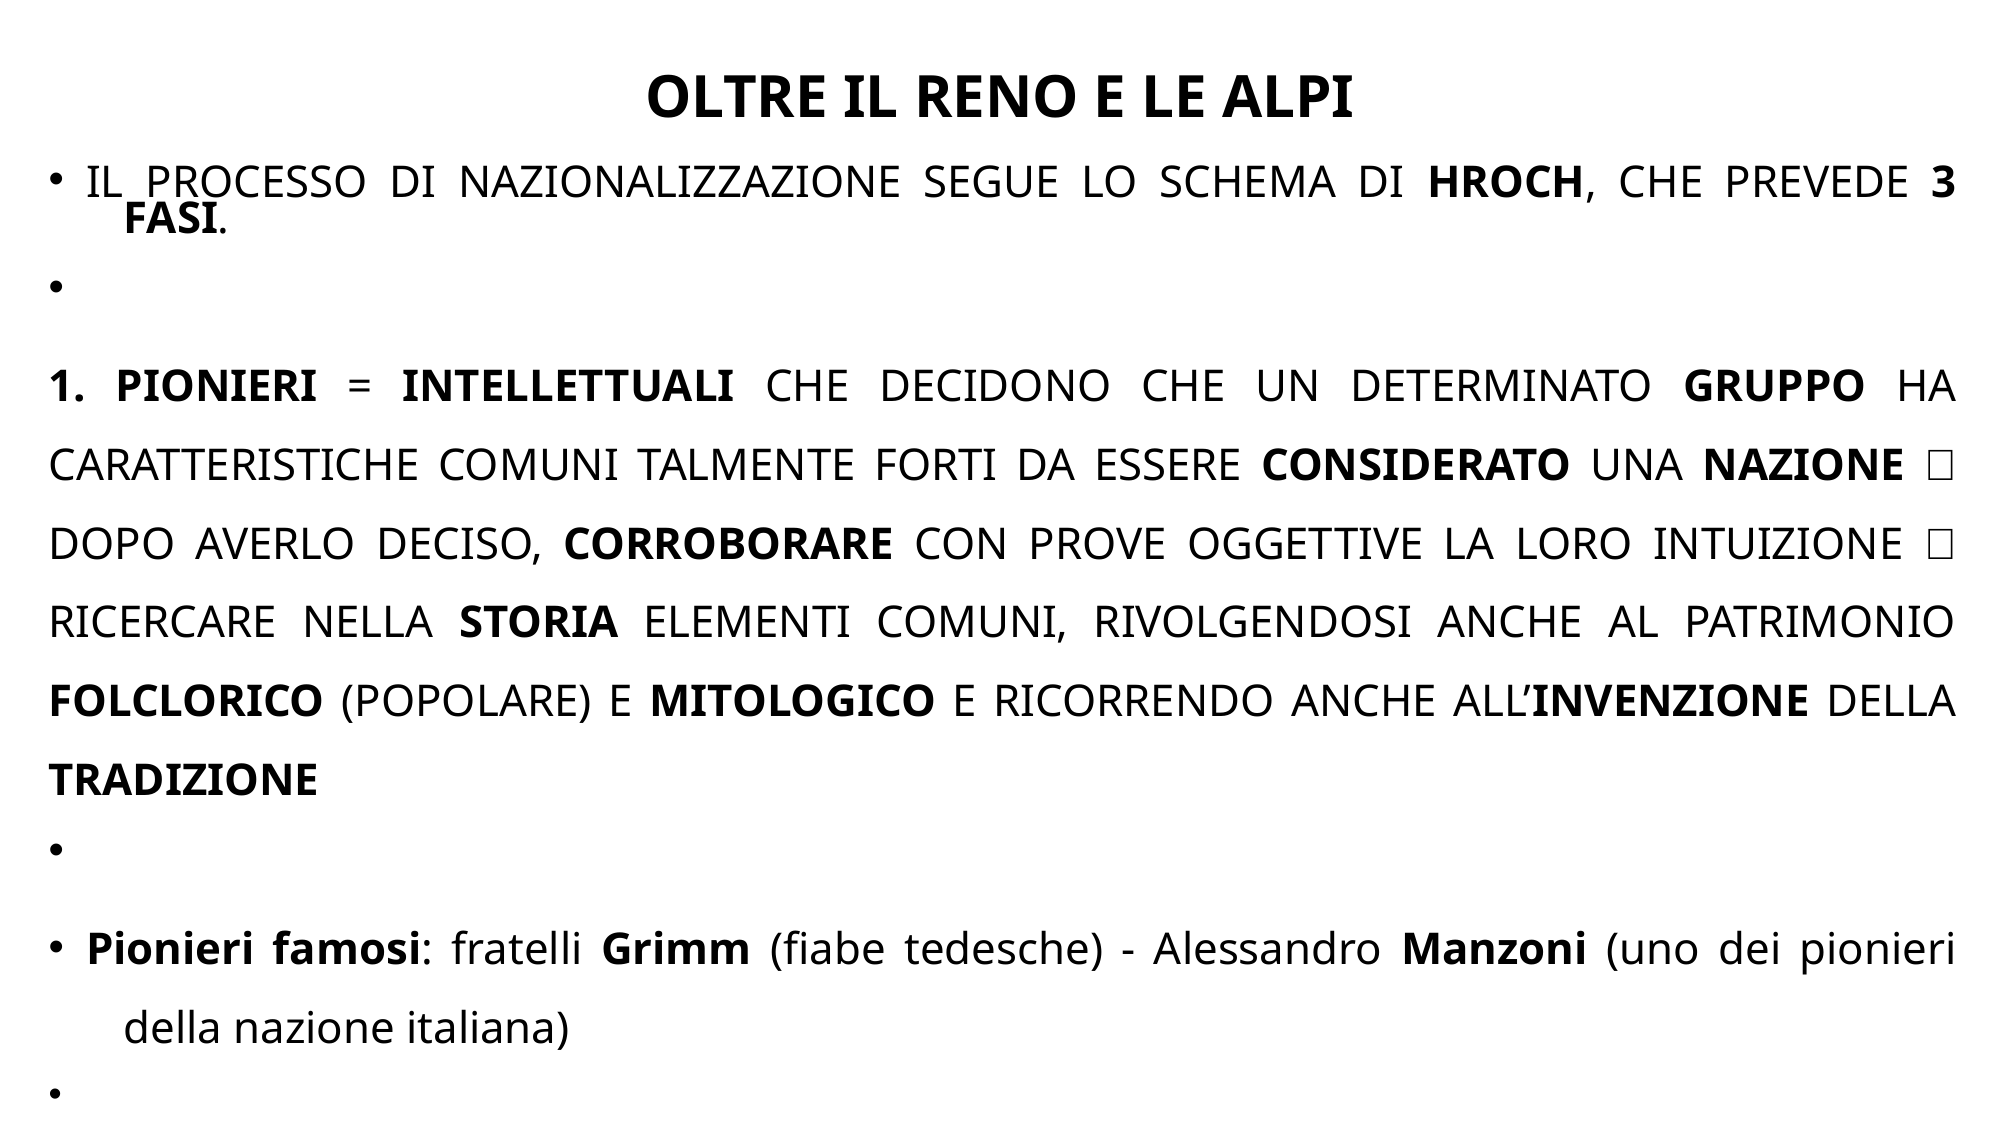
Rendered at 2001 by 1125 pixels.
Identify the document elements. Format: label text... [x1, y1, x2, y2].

title OLTRE IL RENO E LE ALPI [137, 59, 1863, 112]
list IL PROCESSO DI NAZIONALIZZAZIONE SEGUE LO SCHEMA DI HROCH, CHE PREVEDE 3 FASI. 1. PIONIERI = INTELLETTUALI CHE DECIDONO CHE UN DETERMINATO GRUPPO HA CARATTERISTICHE COMUNI TALMENTE FORTI DA ESSERE CONSIDERATO UNA NAZIONE  DOPO AVERLO DECISO, CORROBORARE CON PROVE OGGETTIVE LA LORO INTUIZIONE  RICERCARE NELLA STORIA ELEMENTI COMUNI, RIVOLGENDOSI ANCHE AL PATRIMONIO FOLCLORICO (POPOLARE) E MITOLOGICO E RICORRENDO ANCHE ALL’INVENZIONE DELLA TRADIZIONE Pionieri famosi: fratelli Grimm (fiabe tedesche) - Alessandro Manzoni (uno dei pionieri della nazione italiana) [33, 160, 1972, 1115]
